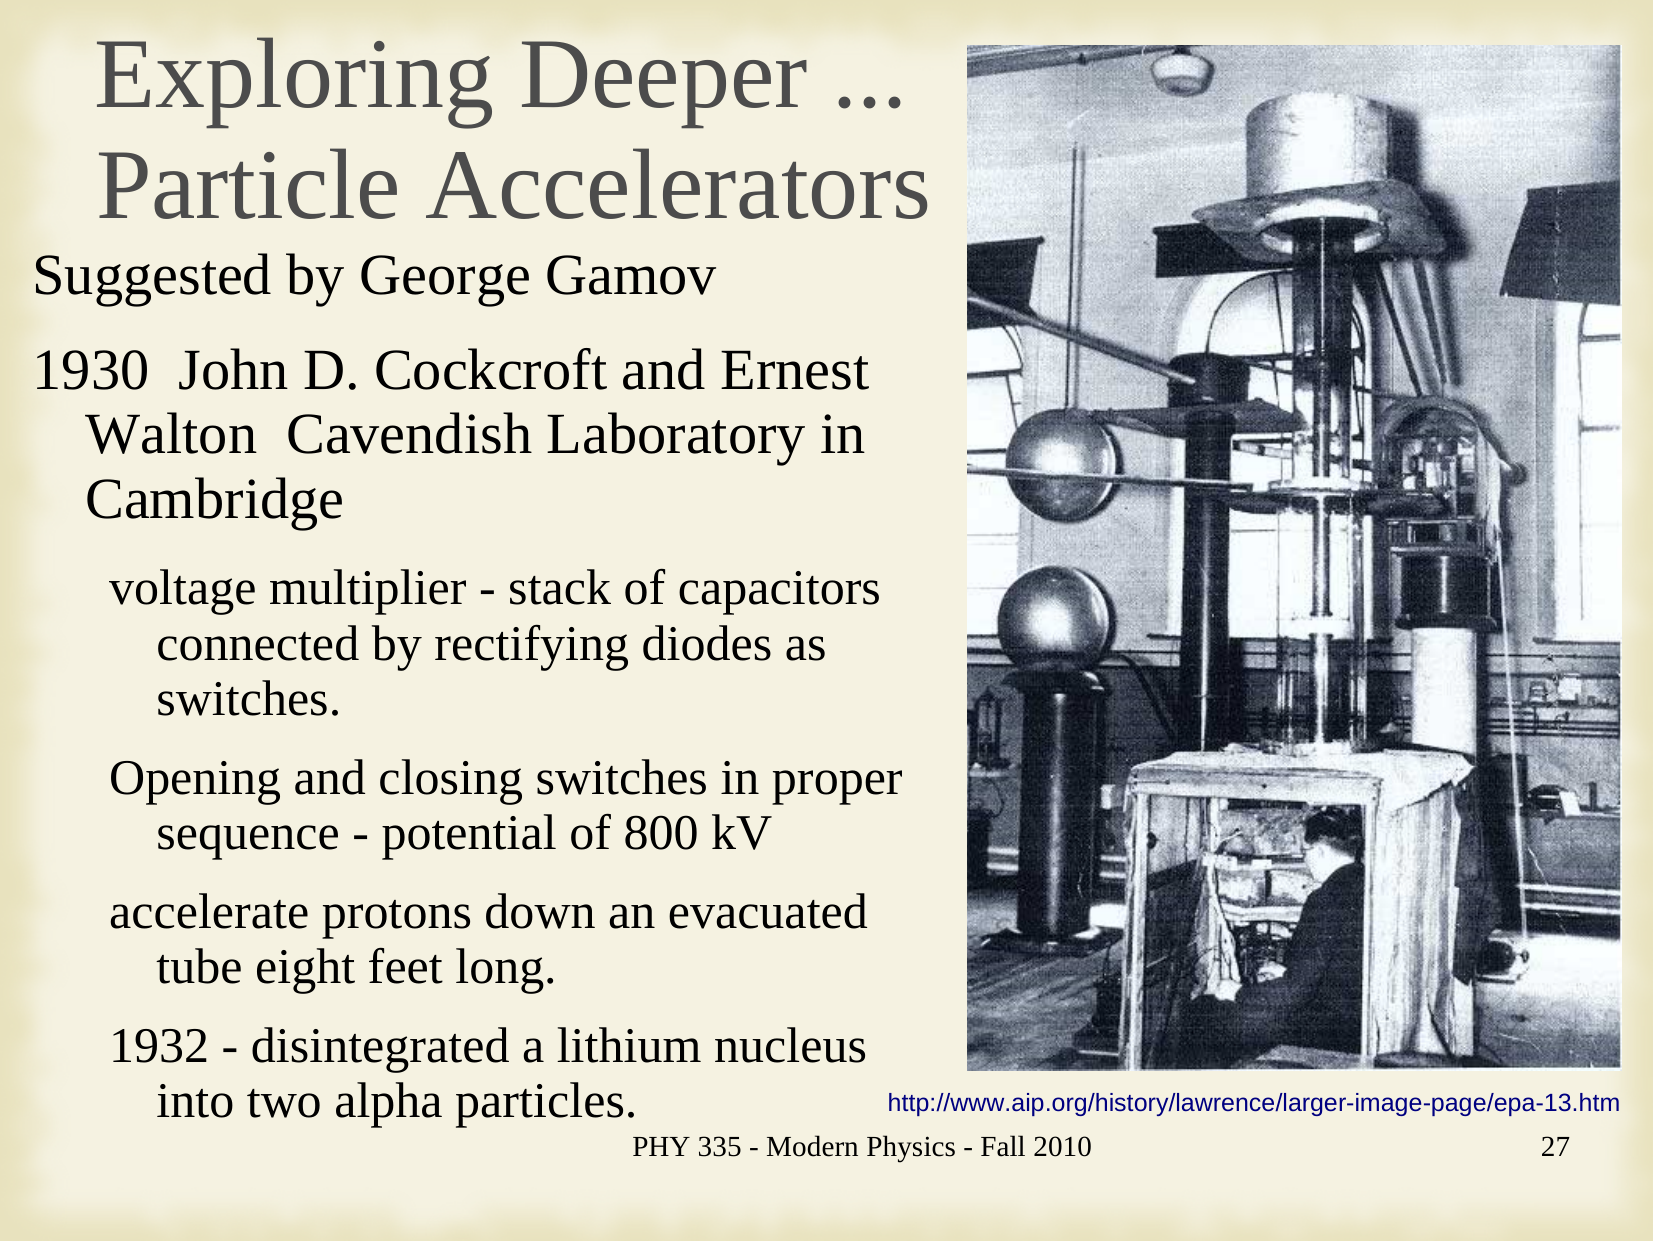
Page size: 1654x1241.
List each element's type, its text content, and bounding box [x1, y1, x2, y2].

picture [796, 1143, 803, 1155]
list Suggested by George Gamov 1930 John D. Cockcroft and Ernest Walton Cavendish Laboratory in Cambridge voltage multiplier - stack of capacitors connected by rectifying diodes as switches. Opening and closing switches in proper sequence - potential of 800 kV accelerate protons down an evacuated tube eight feet long. 1932 - disintegrated a lithium nucleus into two alpha particles. [14, 243, 938, 1142]
picture [775, 1142, 783, 1151]
picture [0, 0, 1653, 1241]
picture [810, 1143, 816, 1155]
text_box http://www.aip.org/history/lawrence/larger-image-page/epa-13.htm [873, 1081, 1653, 1139]
picture [1081, 1139, 1088, 1155]
picture [1052, 1139, 1059, 1155]
title Exploring Deeper ... Particle Accelerators [11, 18, 1017, 241]
